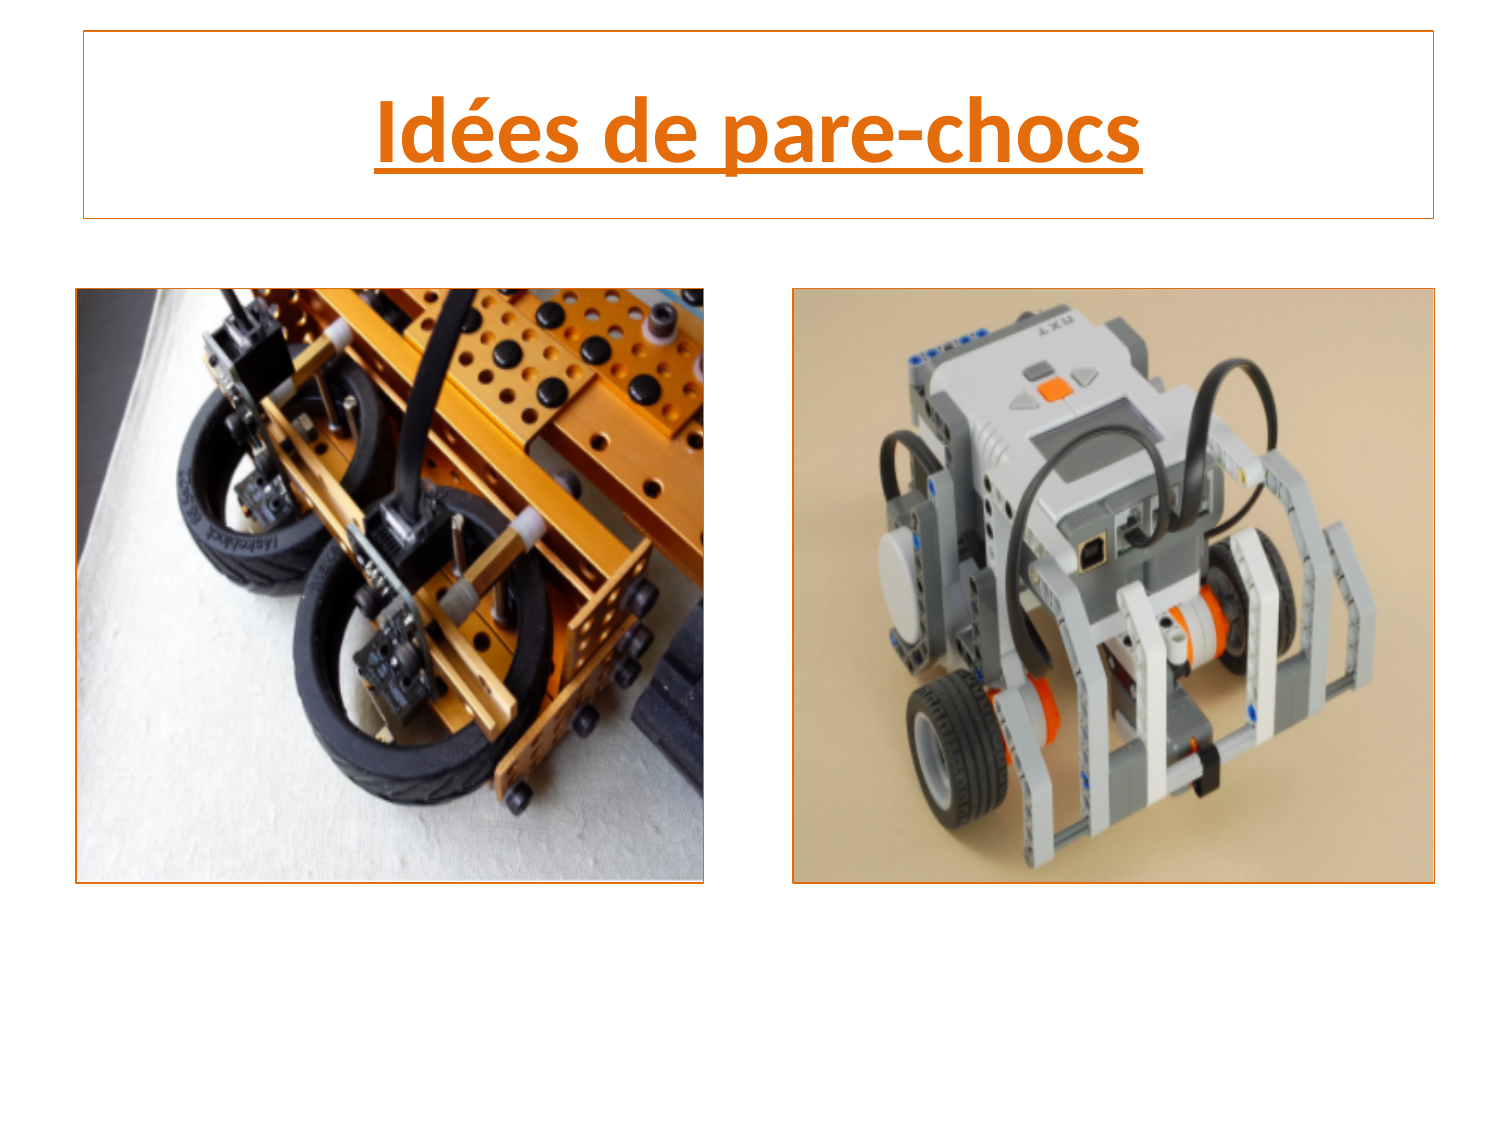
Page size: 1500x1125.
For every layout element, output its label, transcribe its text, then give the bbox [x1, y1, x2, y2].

title Idées de pare-chocs [83, 30, 1434, 219]
picture [76, 289, 703, 882]
picture [793, 289, 1434, 882]
